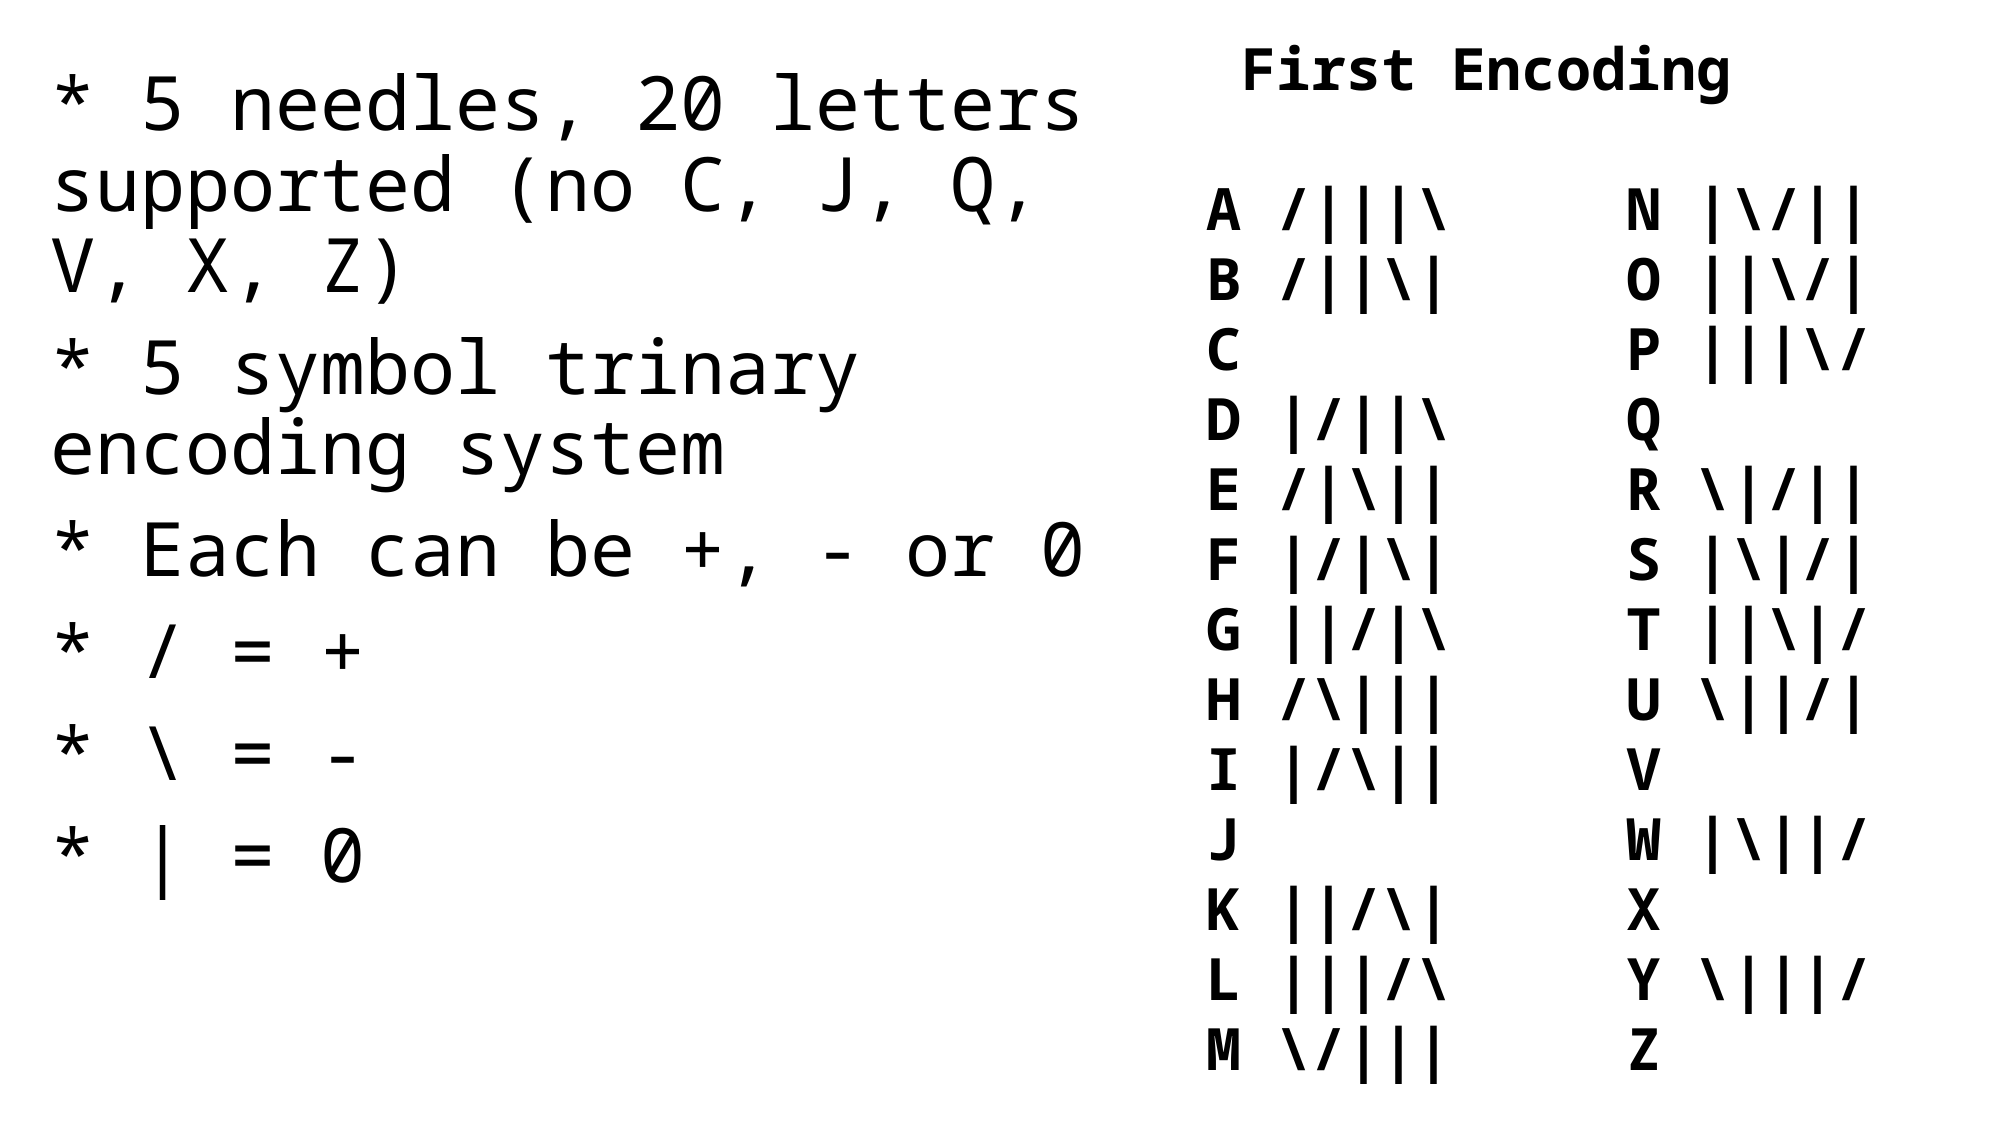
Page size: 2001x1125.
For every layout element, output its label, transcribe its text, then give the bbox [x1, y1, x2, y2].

list * 5 needles, 20 letters supported (no C, J, Q, V, X, Z) * 5 symbol trinary encoding system * Each can be +, - or 0 * / = + * \ = - * | = 0 [35, 58, 1135, 1085]
text_box First Encoding A /|||\ N |\/|| B /||\| O ||\/| C P |||\/ D |/||\ Q E /|\|| R \|/|| F |/|\| S |\|/| G ||/|\ T ||\|/ H /\||| U \||/| I |/\|| V J W |\||/ K ||/\| X L |||/\ Y \|||/ M \/||| Z [1191, 24, 1966, 1101]
